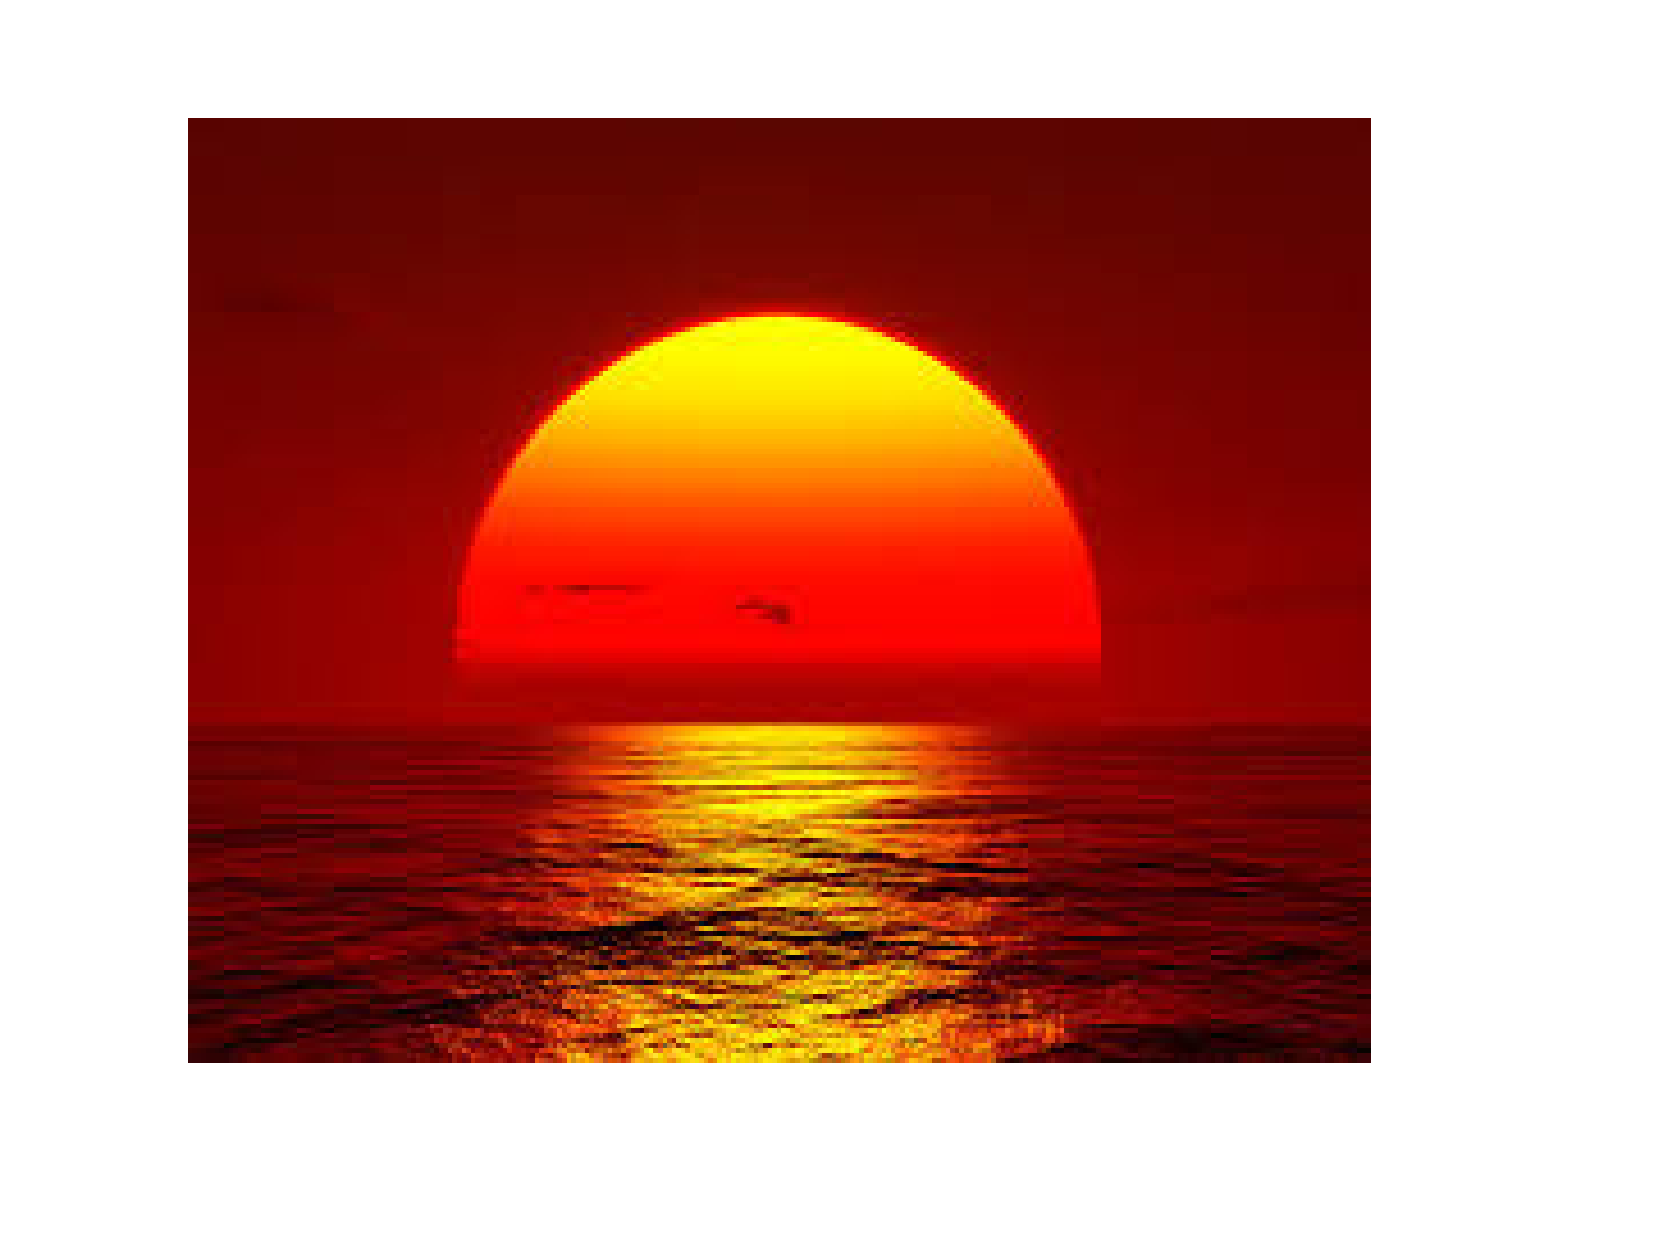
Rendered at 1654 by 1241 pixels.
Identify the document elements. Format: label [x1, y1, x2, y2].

picture [188, 118, 1371, 1063]
